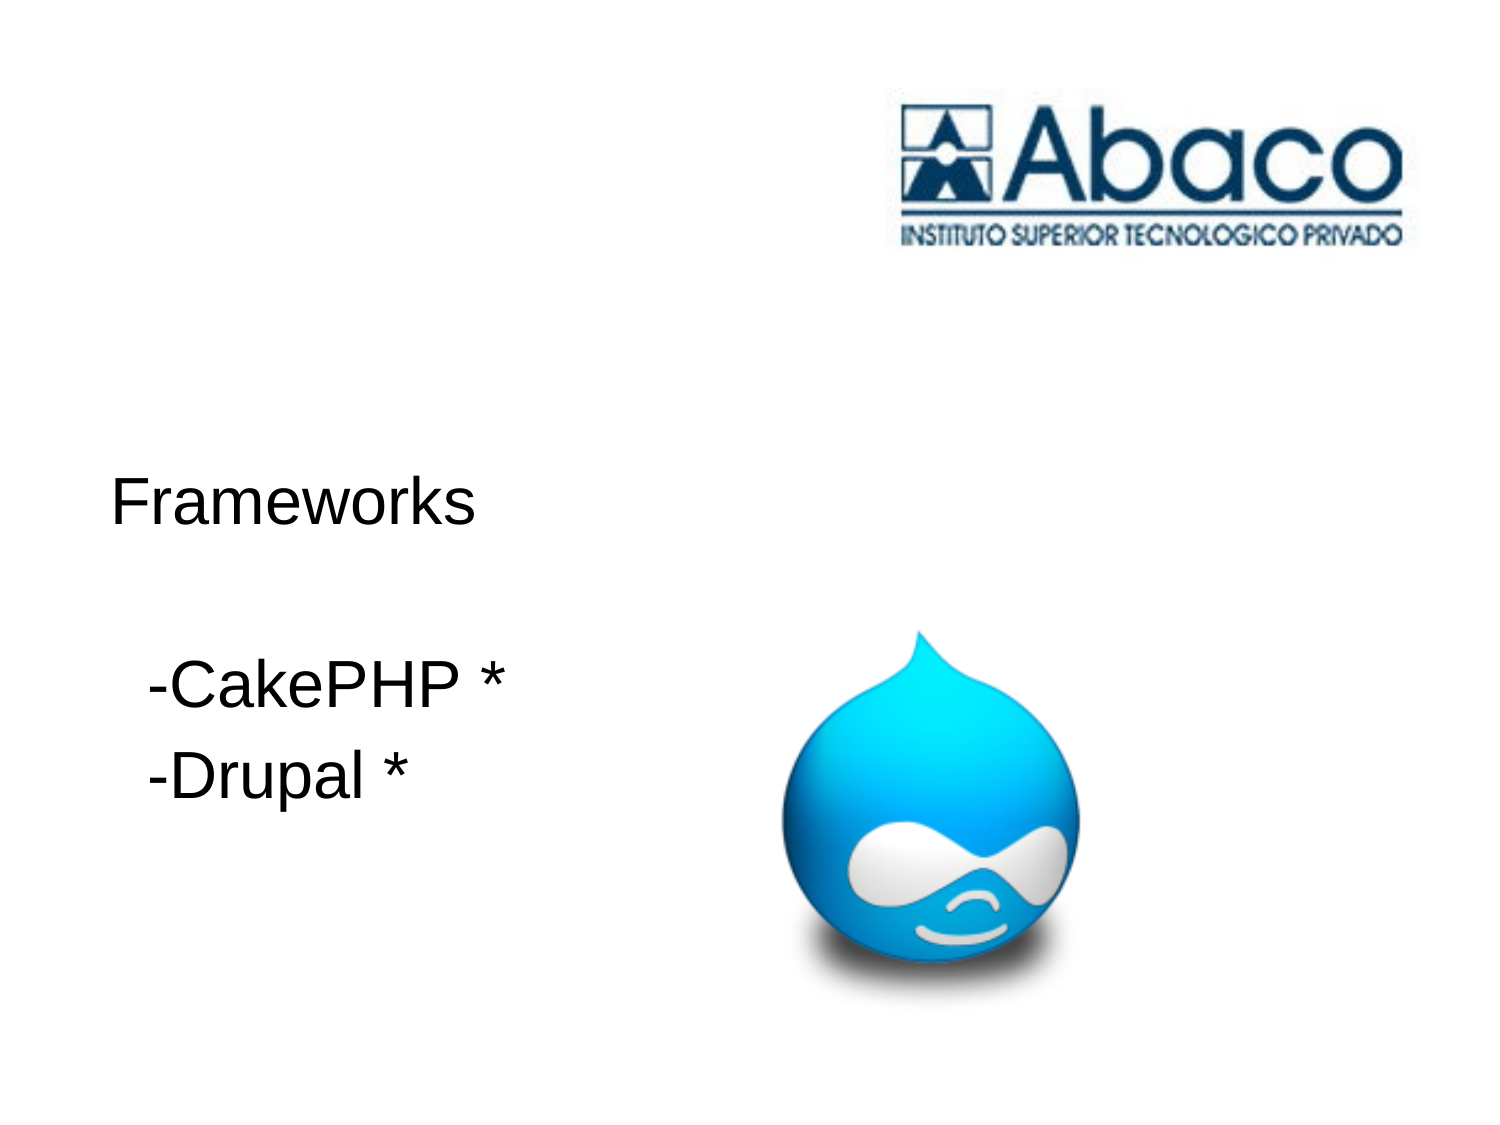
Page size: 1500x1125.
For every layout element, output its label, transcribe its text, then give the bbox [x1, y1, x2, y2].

picture [714, 609, 1140, 1024]
picture [885, 88, 1420, 266]
list Frameworks -CakePHP * -Drupal * [76, 456, 1427, 1041]
